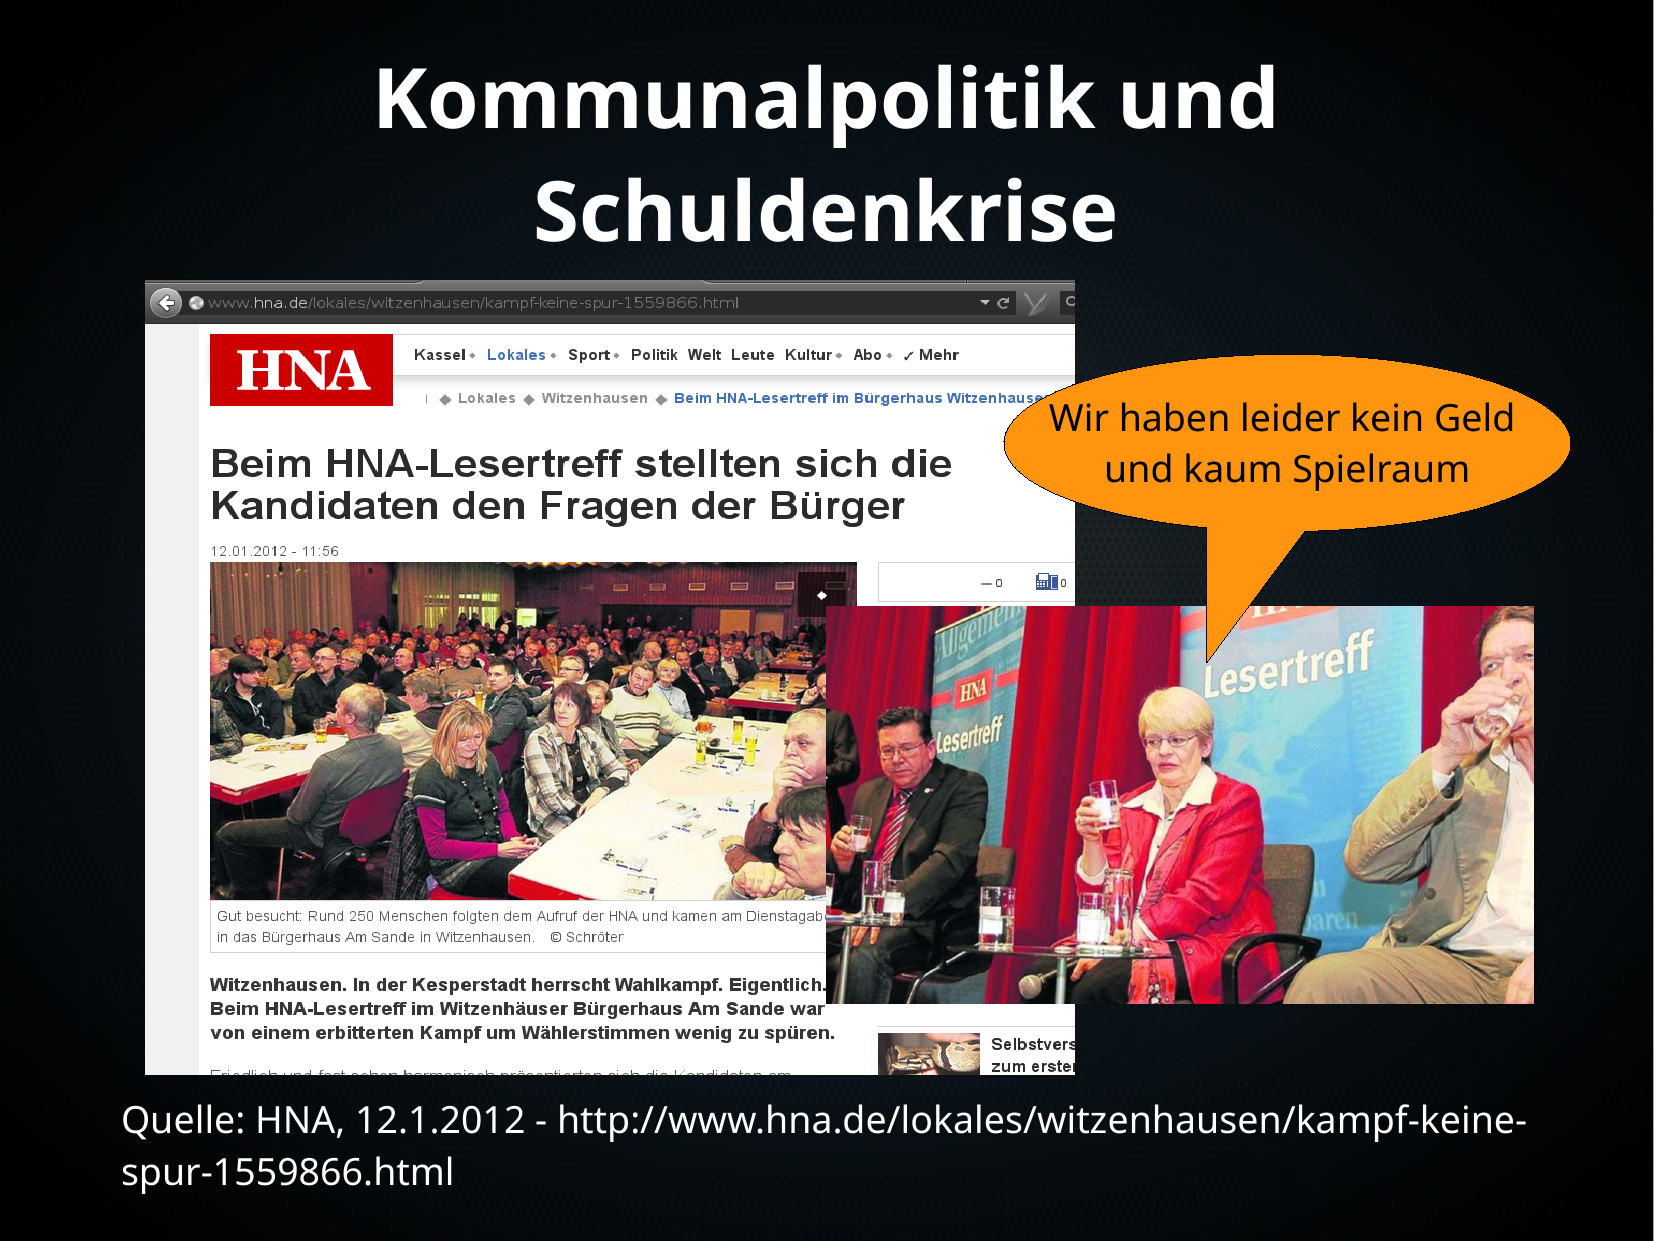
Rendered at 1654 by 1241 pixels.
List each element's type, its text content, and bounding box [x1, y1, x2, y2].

text_box Quelle: HNA, 12.1.2012 - http://www.hna.de/lokales/witzenhausen/kampf-keine-spur-1559866.html [106, 1086, 1595, 1188]
title Kommunalpolitik und Schuldenkrise [82, 49, 1571, 257]
picture [0, 0, 1654, 1241]
text_box Wir haben leider kein Geld und kaum Spielraum [1003, 354, 1571, 663]
